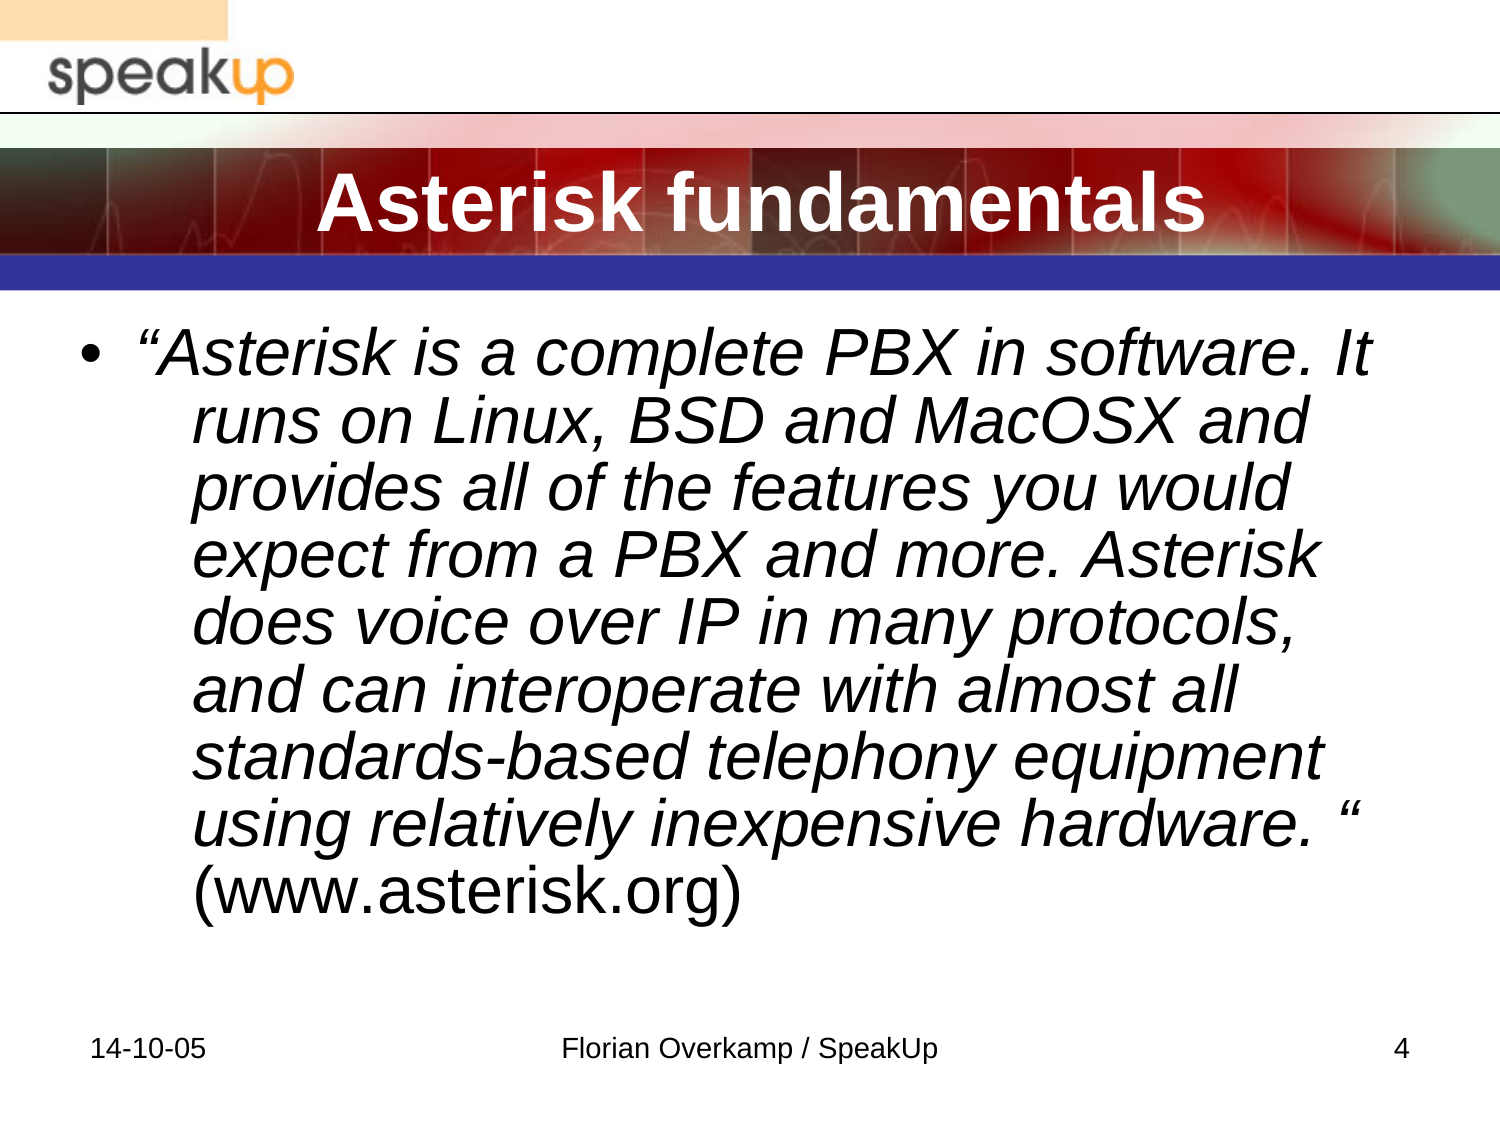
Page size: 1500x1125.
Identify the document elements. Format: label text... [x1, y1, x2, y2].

title Asterisk fundamentals [88, 144, 1436, 260]
picture [0, 0, 294, 105]
picture [0, 114, 1500, 255]
list “Asterisk is a complete PBX in software. It runs on Linux, BSD and MacOSX and provides all of the features you would expect from a PBX and more. Asterisk does voice over IP in many protocols, and can interoperate with almost all standards-based telephony equipment using relatively inexpensive hardware. “ (www.asterisk.org) [64, 314, 1415, 1024]
